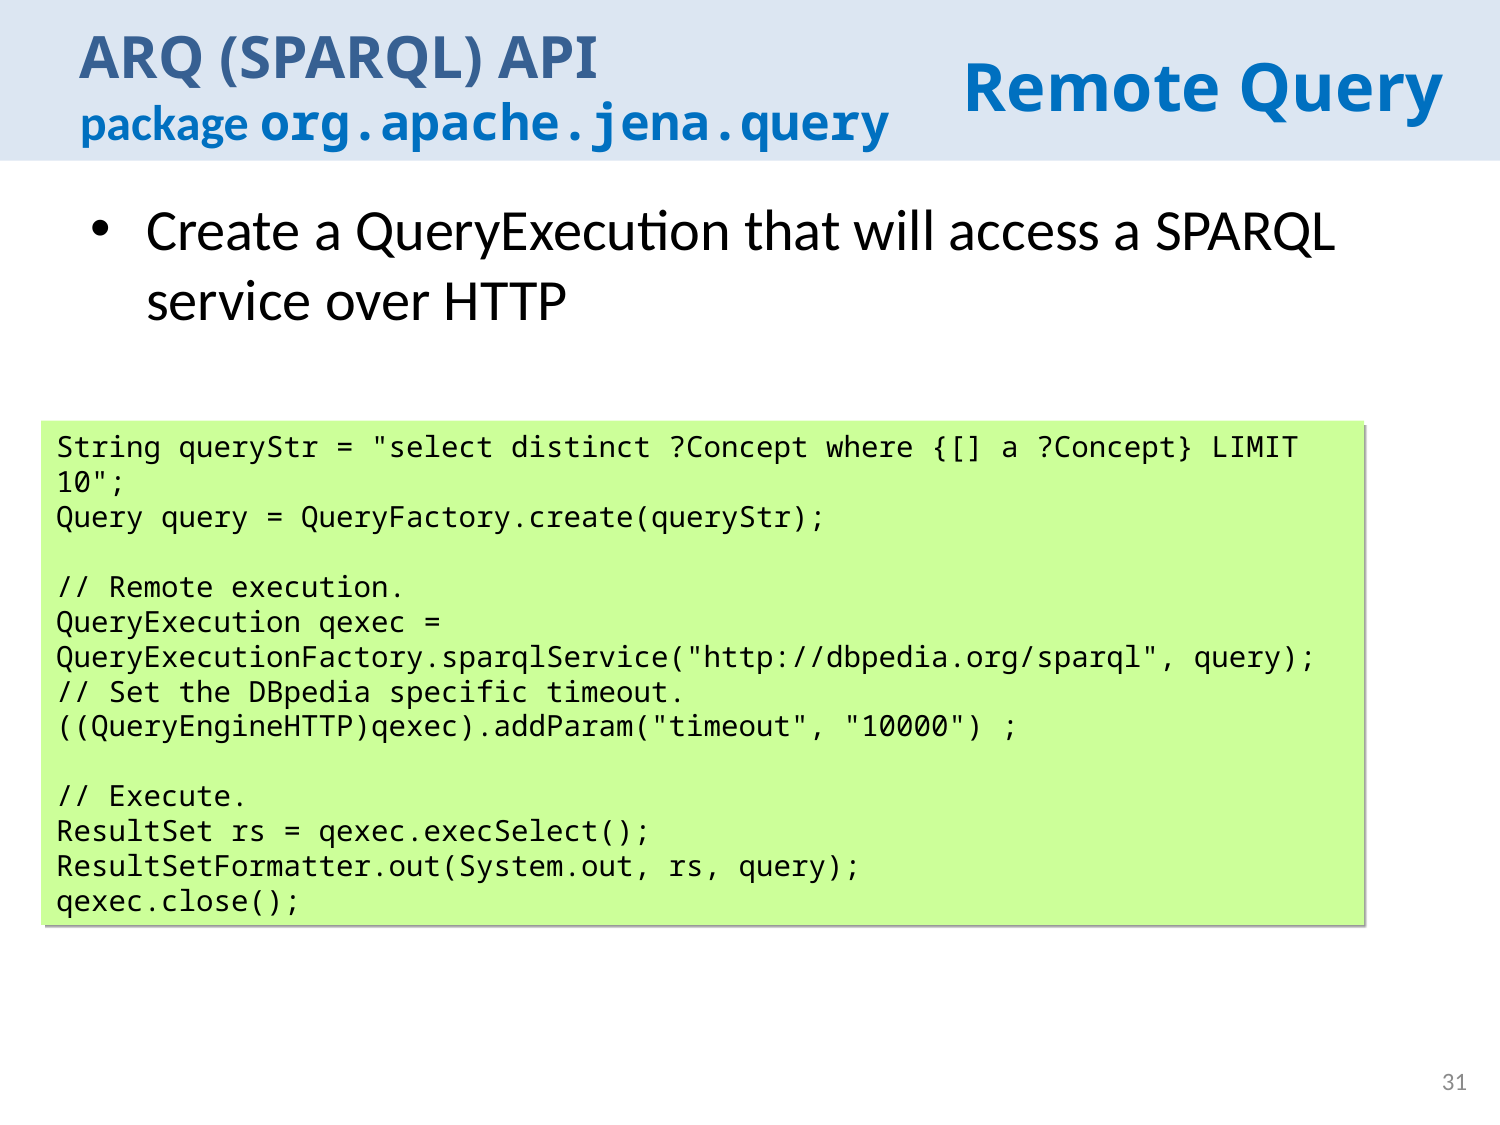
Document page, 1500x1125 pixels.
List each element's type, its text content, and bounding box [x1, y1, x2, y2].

text_box String queryStr = "select distinct ?Concept where {[] a ?Concept} LIMIT 10"; Query query = QueryFactory.create(queryStr); // Remote execution. QueryExecution qexec = QueryExecutionFactory.sparqlService("http://dbpedia.org/sparql", query); // Set the DBpedia specific timeout. ((QueryEngineHTTP)qexec).addParam("timeout", "10000") ; // Execute. ResultSet rs = qexec.execSelect(); ResultSetFormatter.out(System.out, rs, query); qexec.close(); [41, 420, 1365, 925]
list Create a QueryExecution that will access a SPARQL service over HTTP [75, 184, 1425, 268]
text_box [0, 0, 1500, 161]
text_box Remote Query [108, 33, 1459, 138]
slide_number <numéro> [1074, 1058, 1483, 1103]
text_box ARQ (SPARQL) API package org.apache.jena.query [64, 33, 108, 138]
